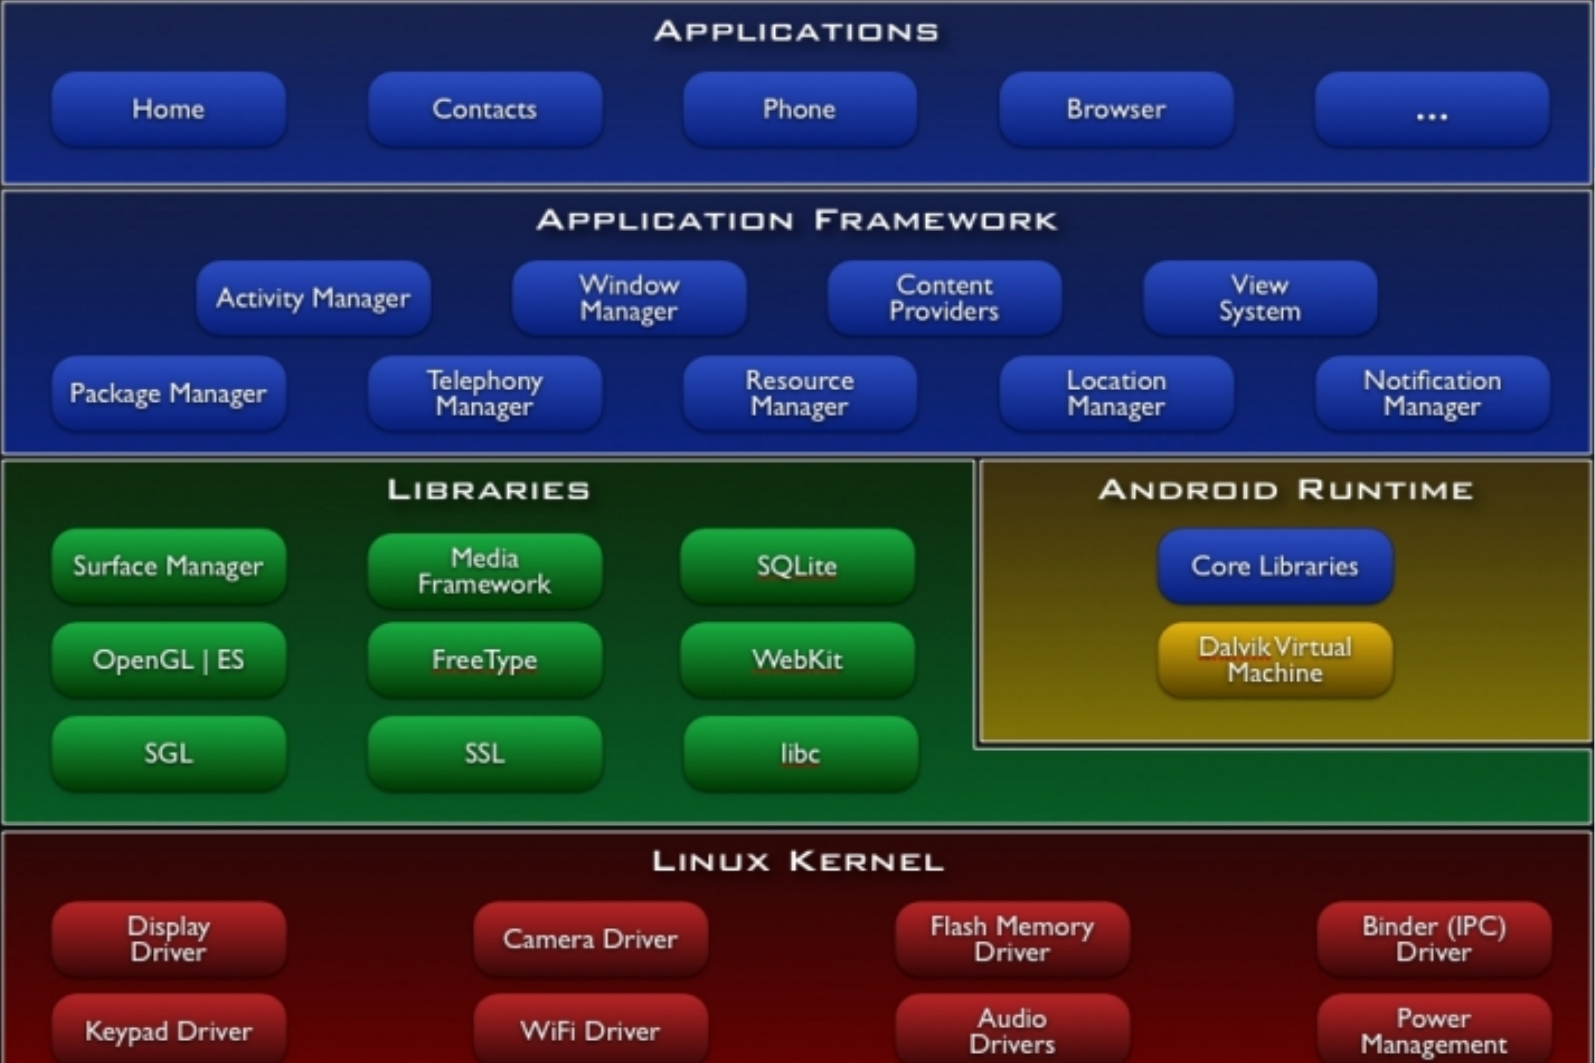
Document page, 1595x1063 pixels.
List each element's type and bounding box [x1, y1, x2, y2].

text_box [0, 0, 1595, 1063]
